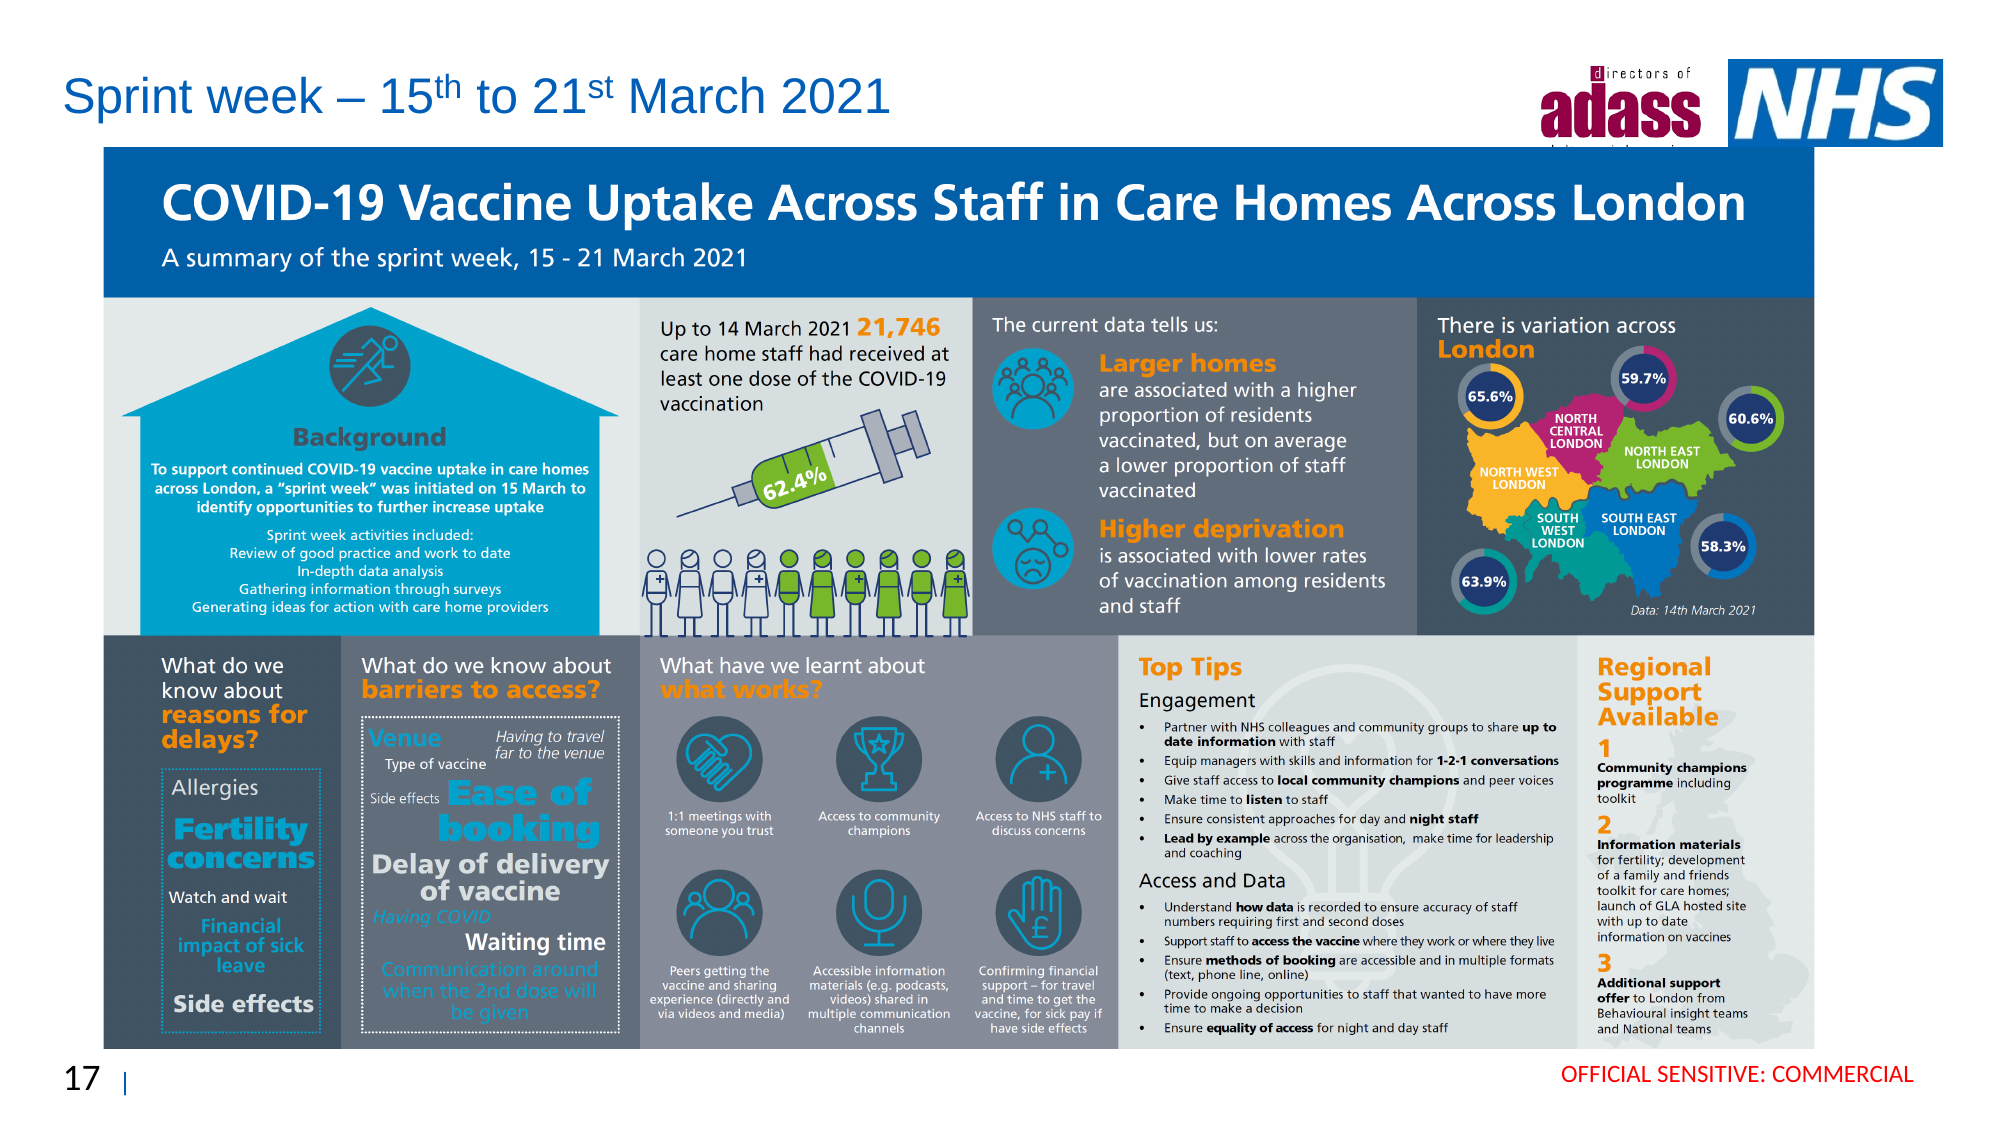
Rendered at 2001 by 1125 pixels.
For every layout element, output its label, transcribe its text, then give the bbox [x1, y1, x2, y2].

title Sprint week – 15th to 21st March 2021 [47, 47, 1701, 148]
picture [103, 147, 1815, 1049]
